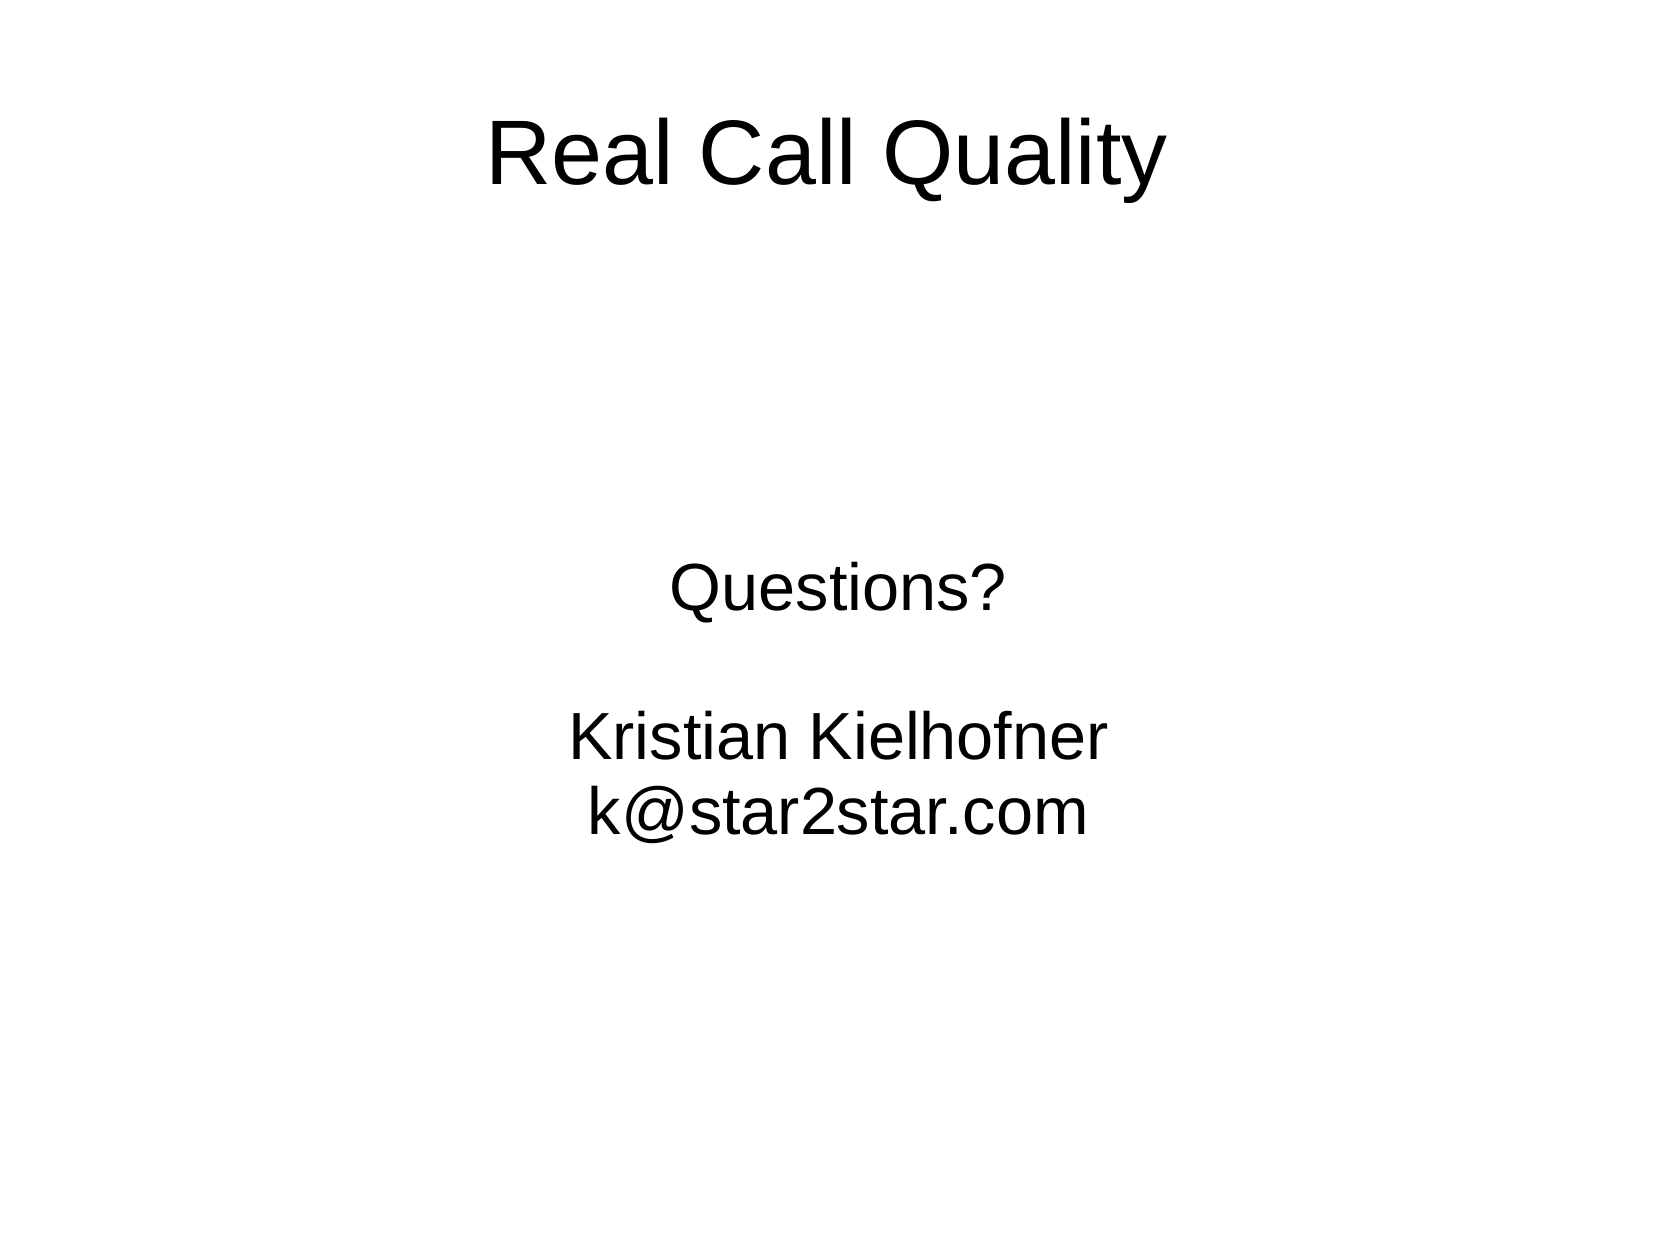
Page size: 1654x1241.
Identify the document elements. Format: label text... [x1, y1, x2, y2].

subtitle Questions? Kristian Kielhofner k@star2star.com [82, 290, 1571, 1109]
title Real Call Quality [82, 49, 1571, 257]
